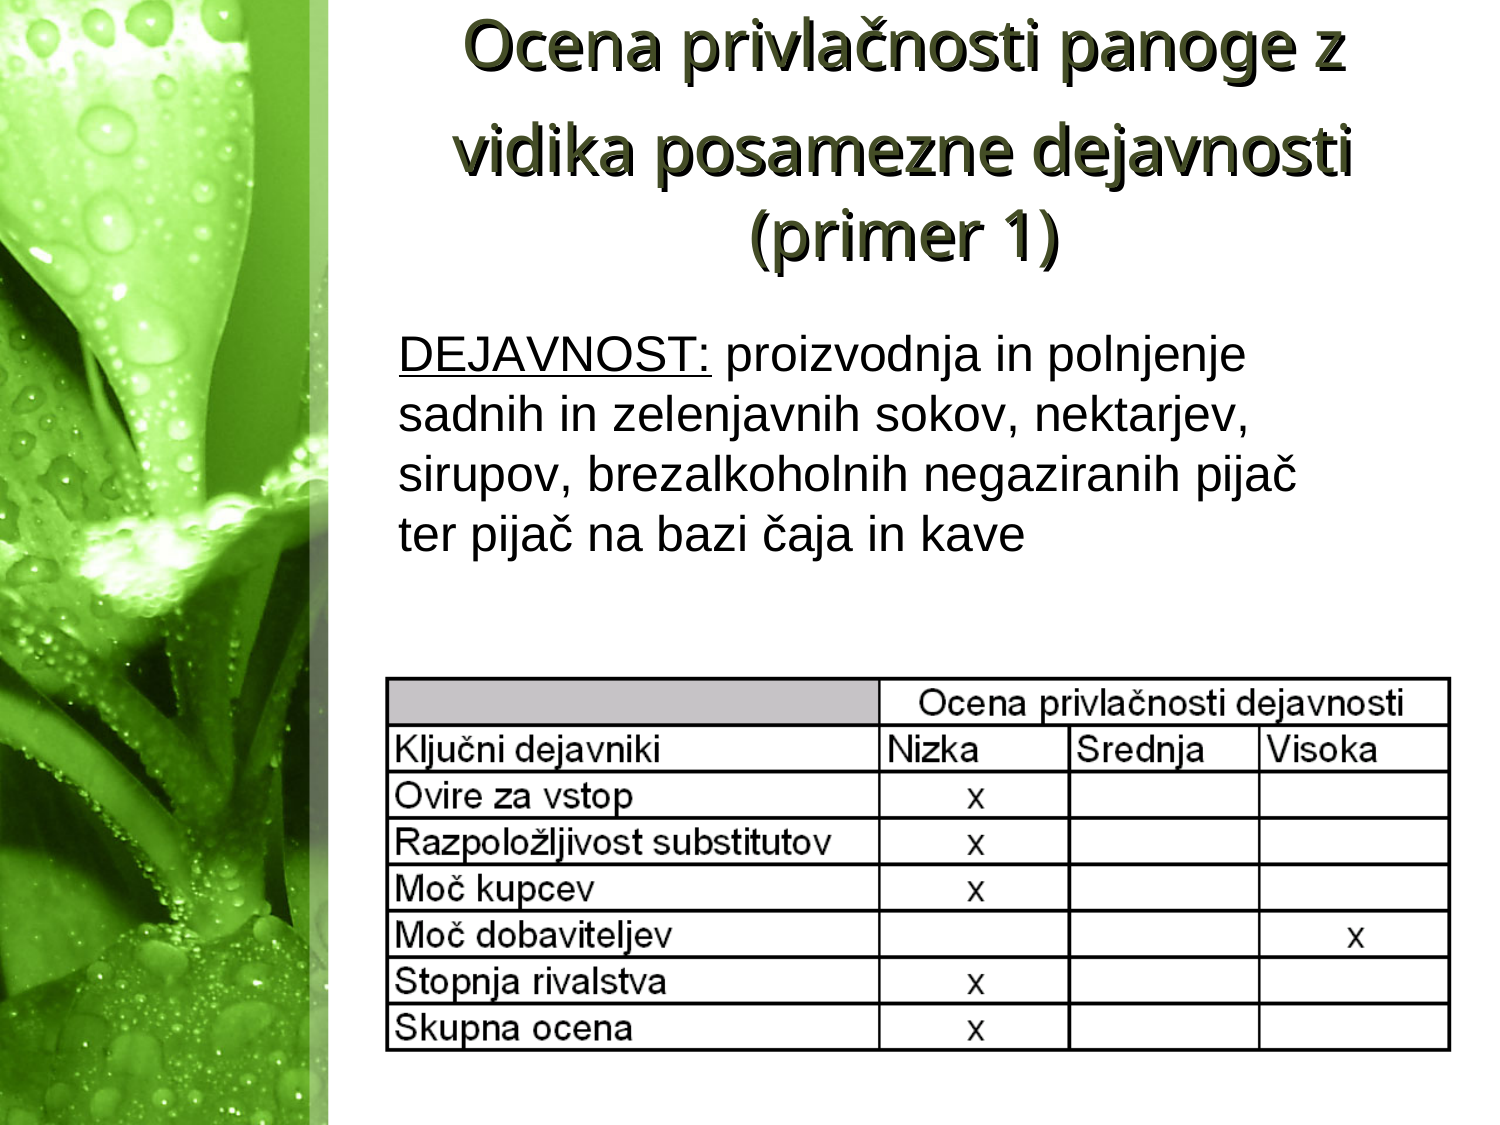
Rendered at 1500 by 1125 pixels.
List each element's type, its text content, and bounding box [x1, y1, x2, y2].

text_box DEJAVNOST: proizvodnja in polnjenje sadnih in zelenjavnih sokov, nektarjev, sirupov, brezalkoholnih negaziranih pijač ter pijač na bazi čaja in kave [383, 313, 1436, 570]
text_box [372, 668, 1459, 1068]
title Ocena privlačnosti panoge z vidika posamezne dejavnosti (primer 1) [372, 0, 1436, 279]
picture [0, 0, 1500, 1125]
